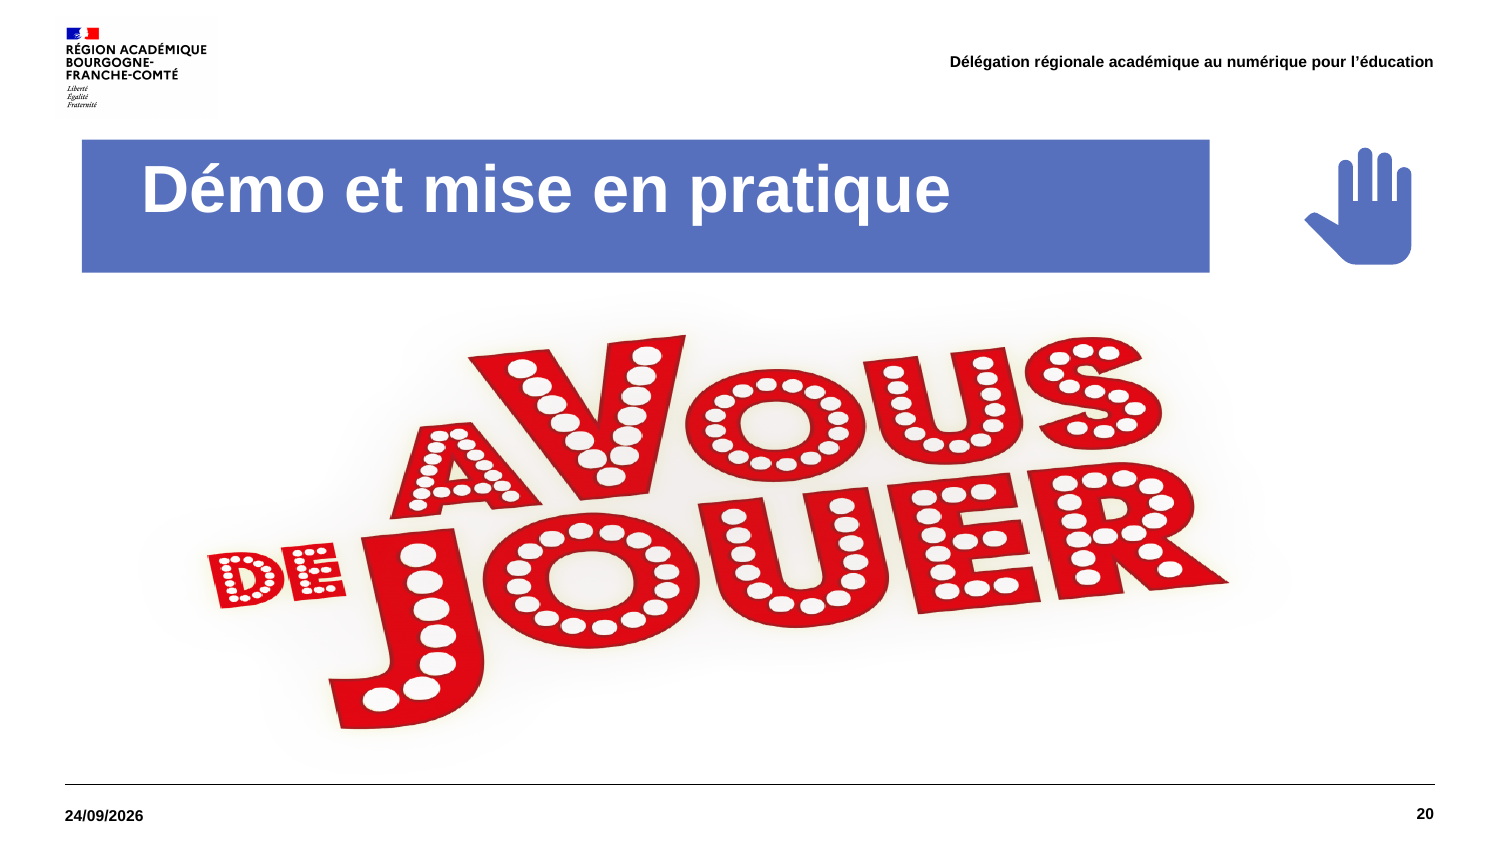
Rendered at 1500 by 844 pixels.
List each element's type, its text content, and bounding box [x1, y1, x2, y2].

text_box [1304, 147, 1412, 265]
text_box Délégation régionale académique au numérique pour l’éducation [470, 32, 1434, 90]
text_box 03/02/2022 [64, 786, 244, 843]
picture [93, 264, 1294, 776]
text_box <numéro> [1213, 784, 1434, 843]
picture [55, 16, 218, 119]
text_box Démo et mise en pratique [81, 139, 1210, 273]
